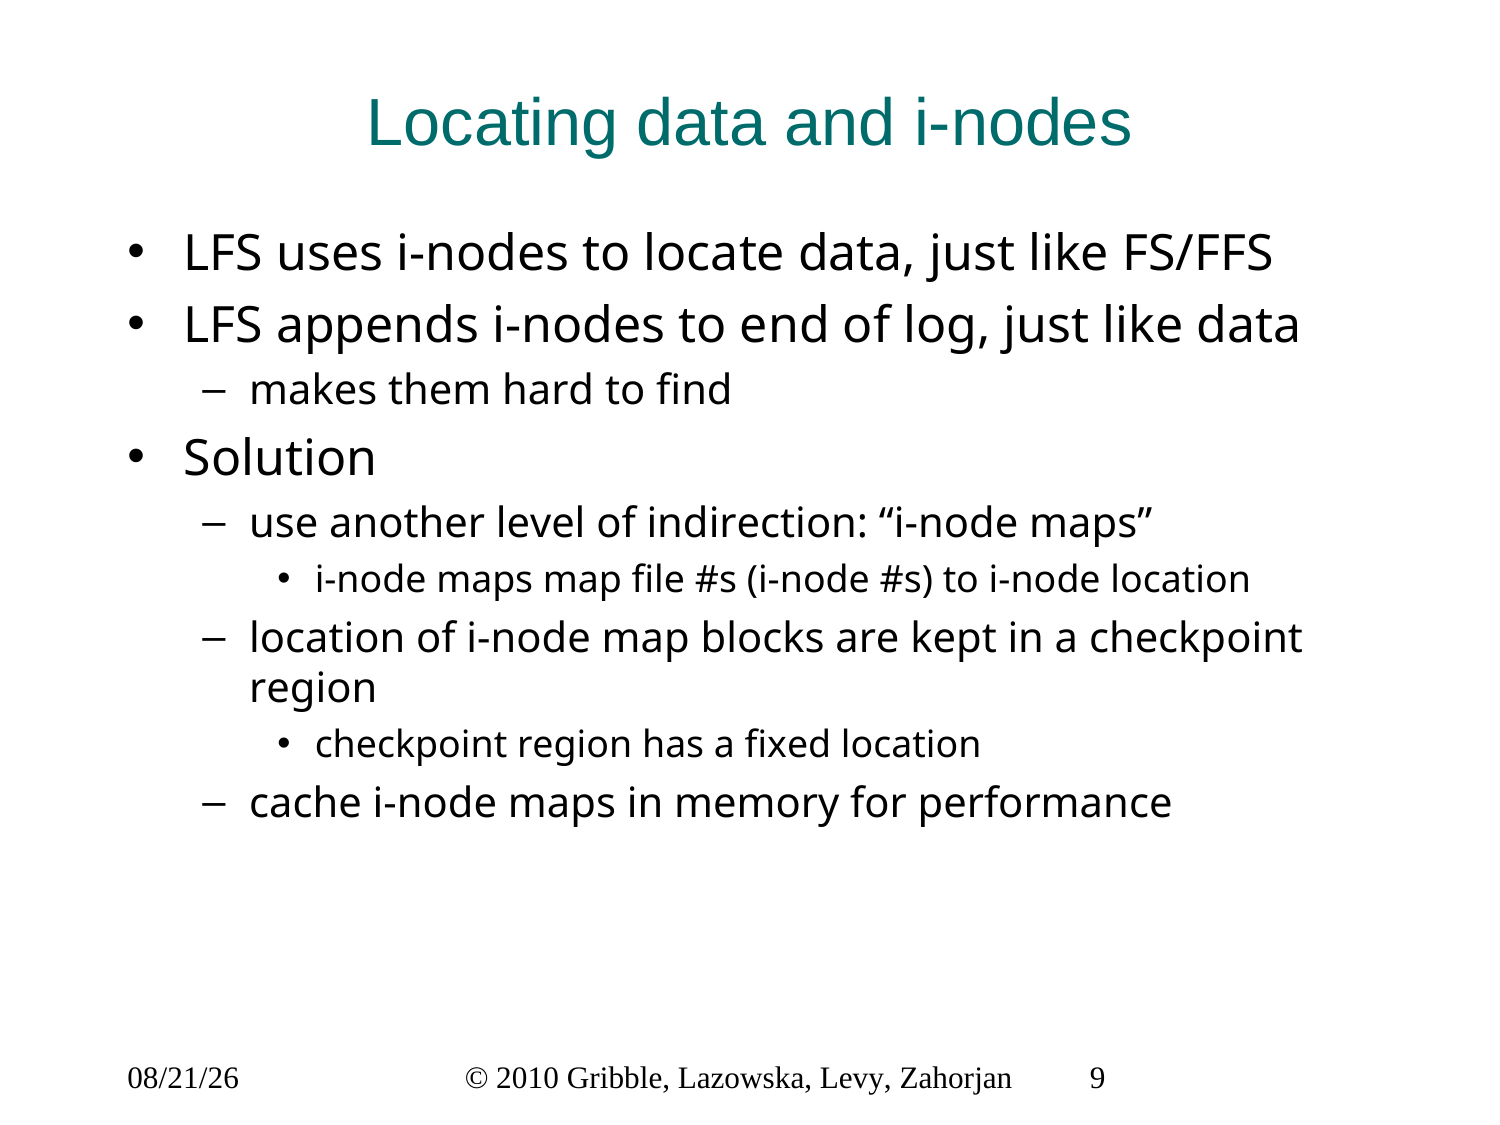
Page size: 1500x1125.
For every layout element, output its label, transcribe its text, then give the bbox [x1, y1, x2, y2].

list LFS uses i-nodes to locate data, just like FS/FFS LFS appends i-nodes to end of log, just like data makes them hard to find Solution use another level of indirection: “i-node maps” i-node maps map file #s (i-node #s) to i-node location location of i-node map blocks are kept in a checkpoint region checkpoint region has a fixed location cache i-node maps in memory for performance [112, 212, 1388, 1025]
title Locating data and i-nodes [112, 62, 1388, 175]
